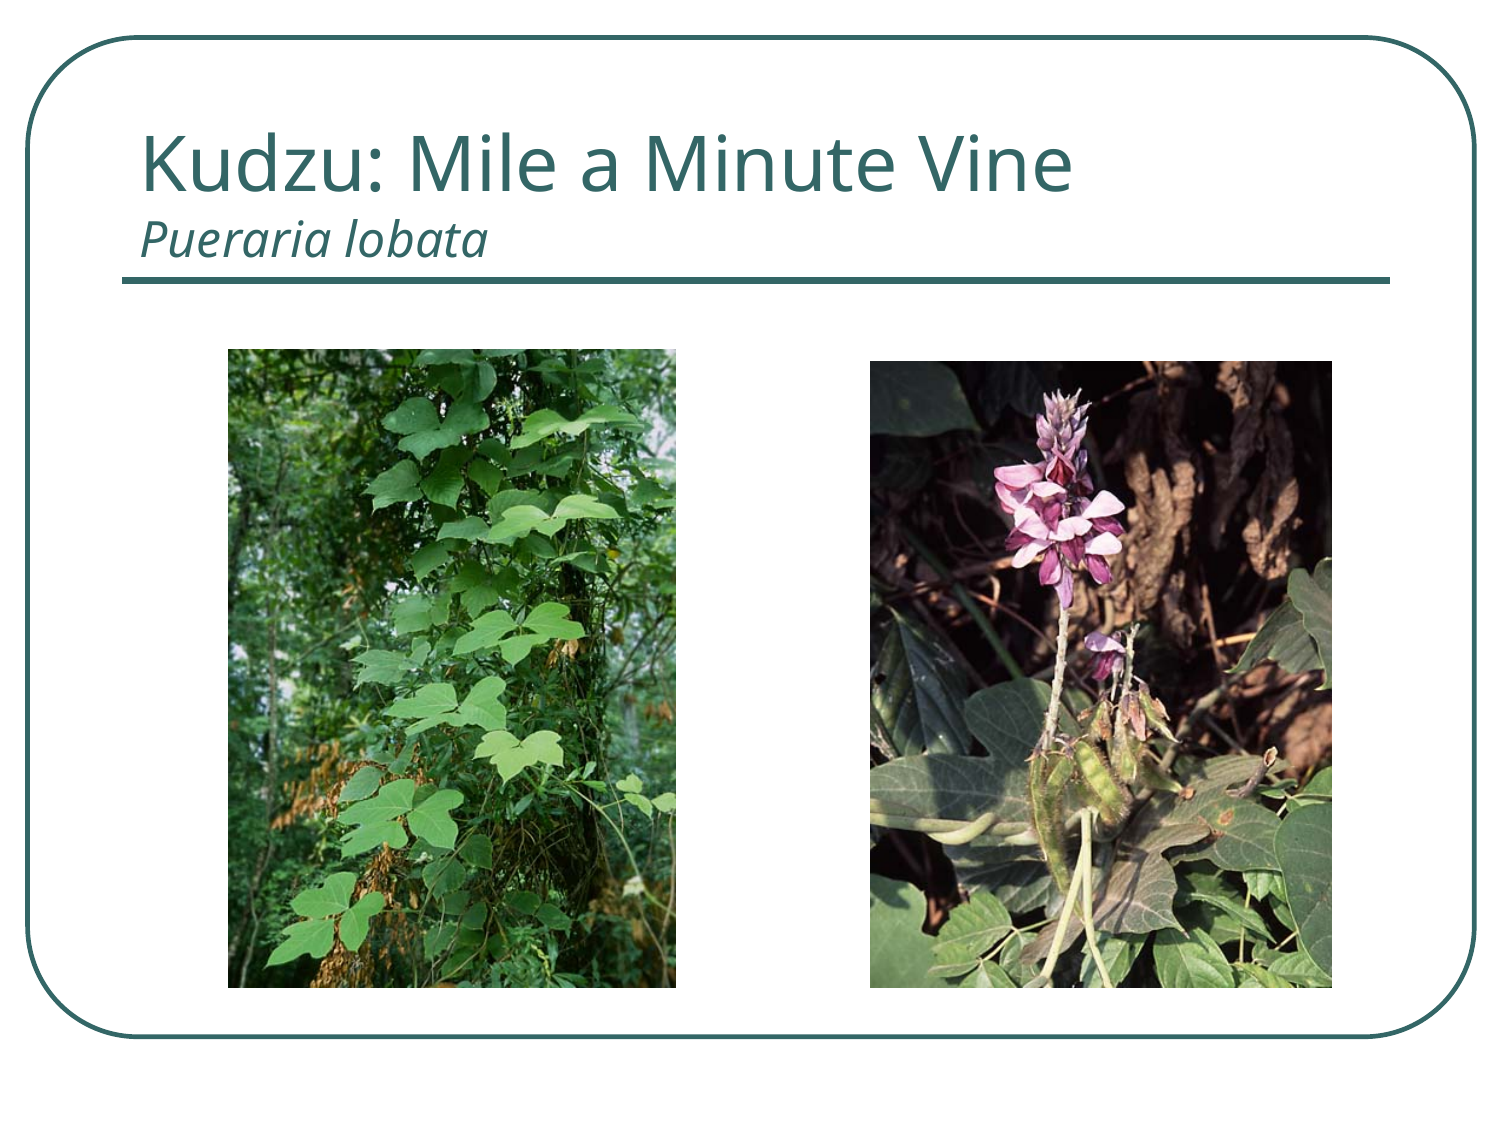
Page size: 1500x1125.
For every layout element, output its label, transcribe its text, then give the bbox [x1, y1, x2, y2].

title Kudzu: Mile a Minute Vine Pueraria lobata [125, 87, 1388, 275]
picture [870, 361, 1332, 988]
picture [228, 349, 676, 988]
